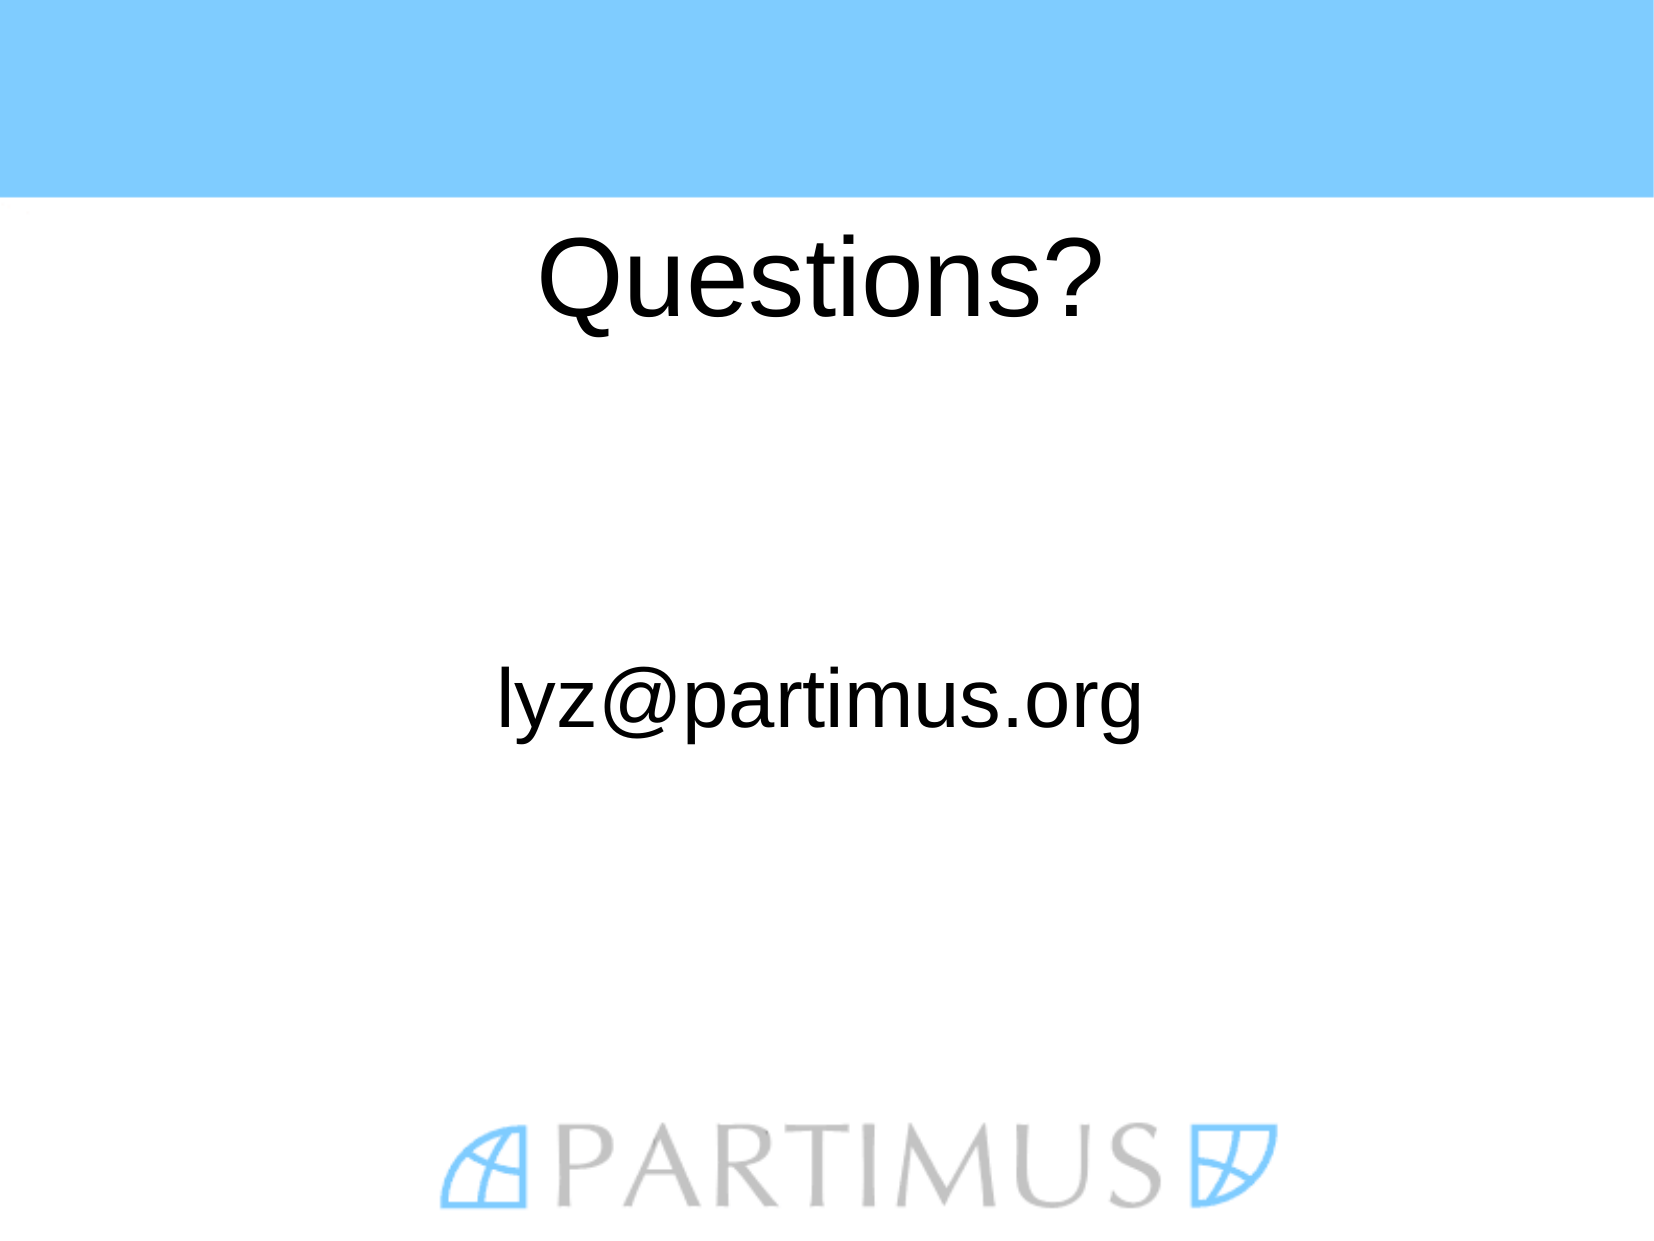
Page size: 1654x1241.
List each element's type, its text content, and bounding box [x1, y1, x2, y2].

picture [0, 0, 1654, 1241]
subtitle Questions? lyz@partimus.org [76, 7, 1565, 1102]
